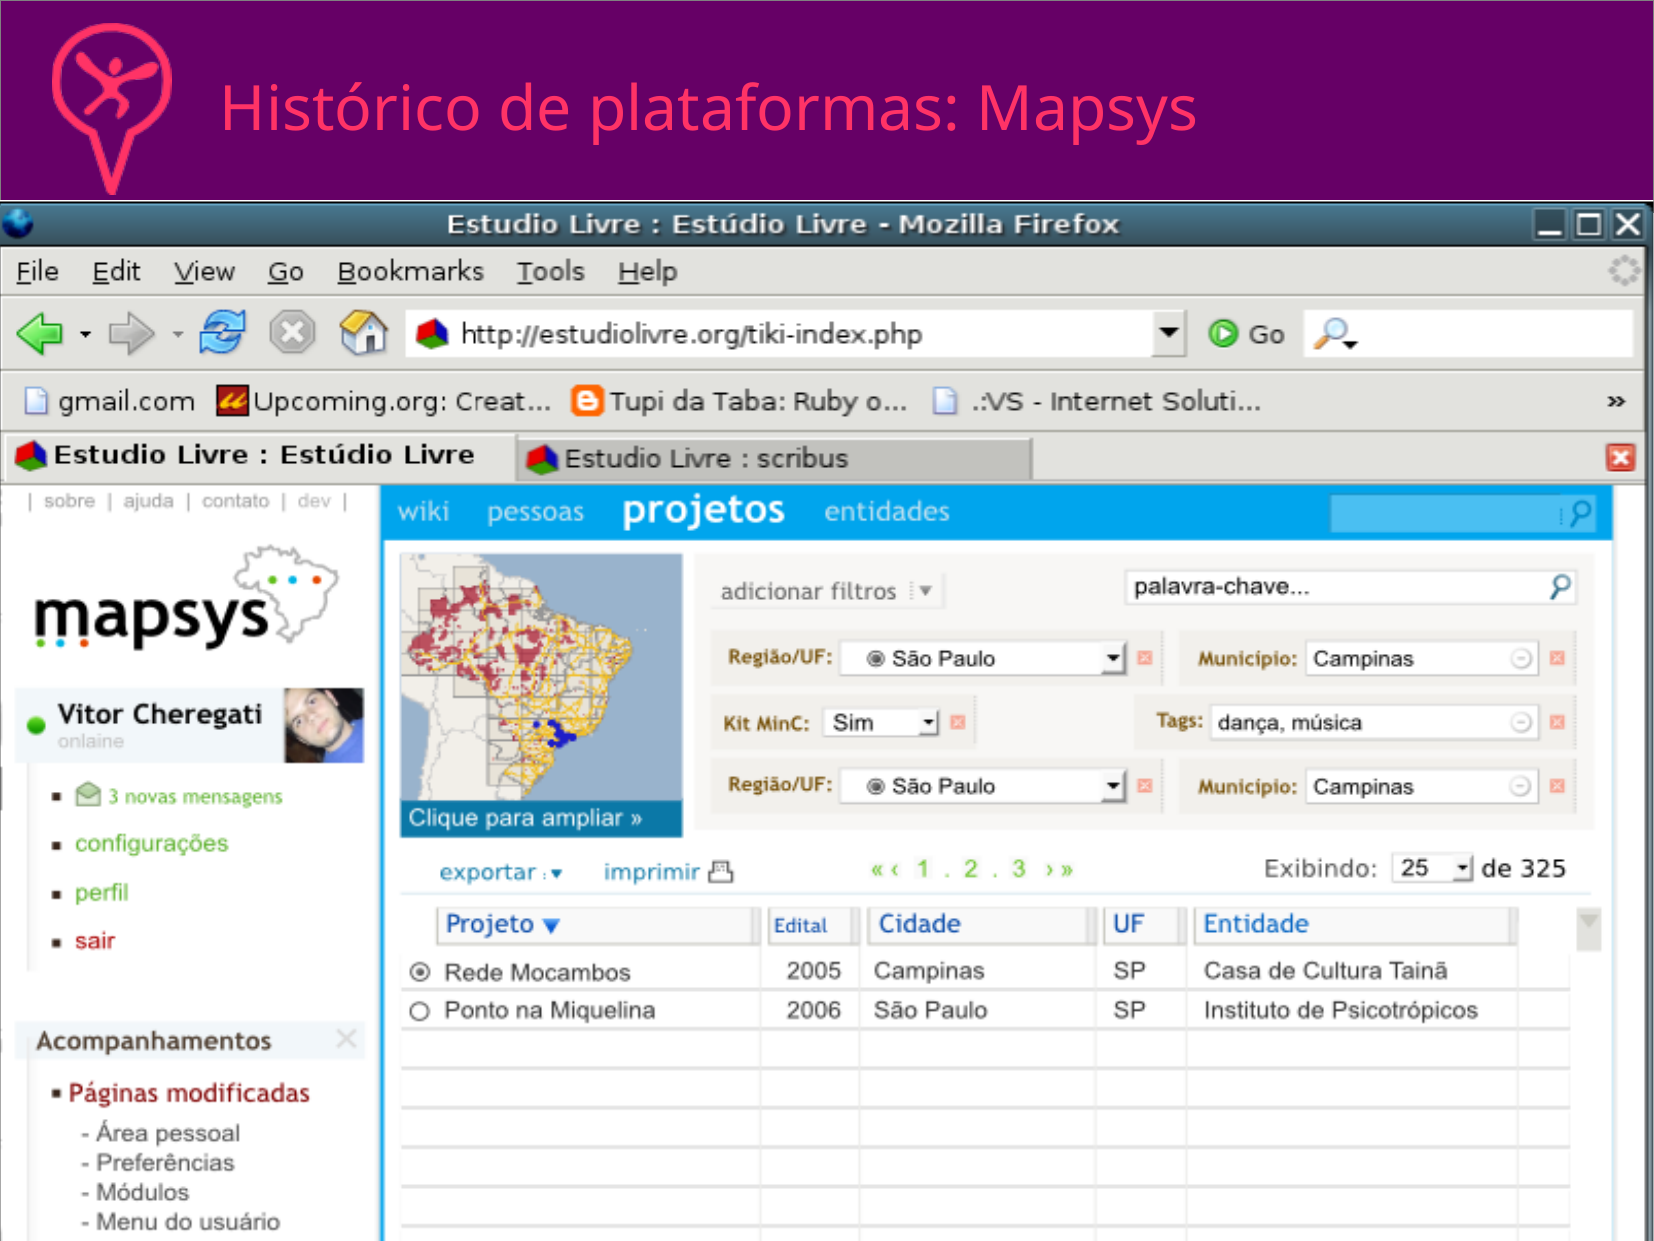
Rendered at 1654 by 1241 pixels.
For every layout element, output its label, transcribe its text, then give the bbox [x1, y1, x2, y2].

text_box [0, 0, 1654, 200]
picture [52, 23, 172, 195]
picture [0, 200, 1654, 1241]
title Histórico de plataformas: Mapsys [172, 23, 1595, 190]
